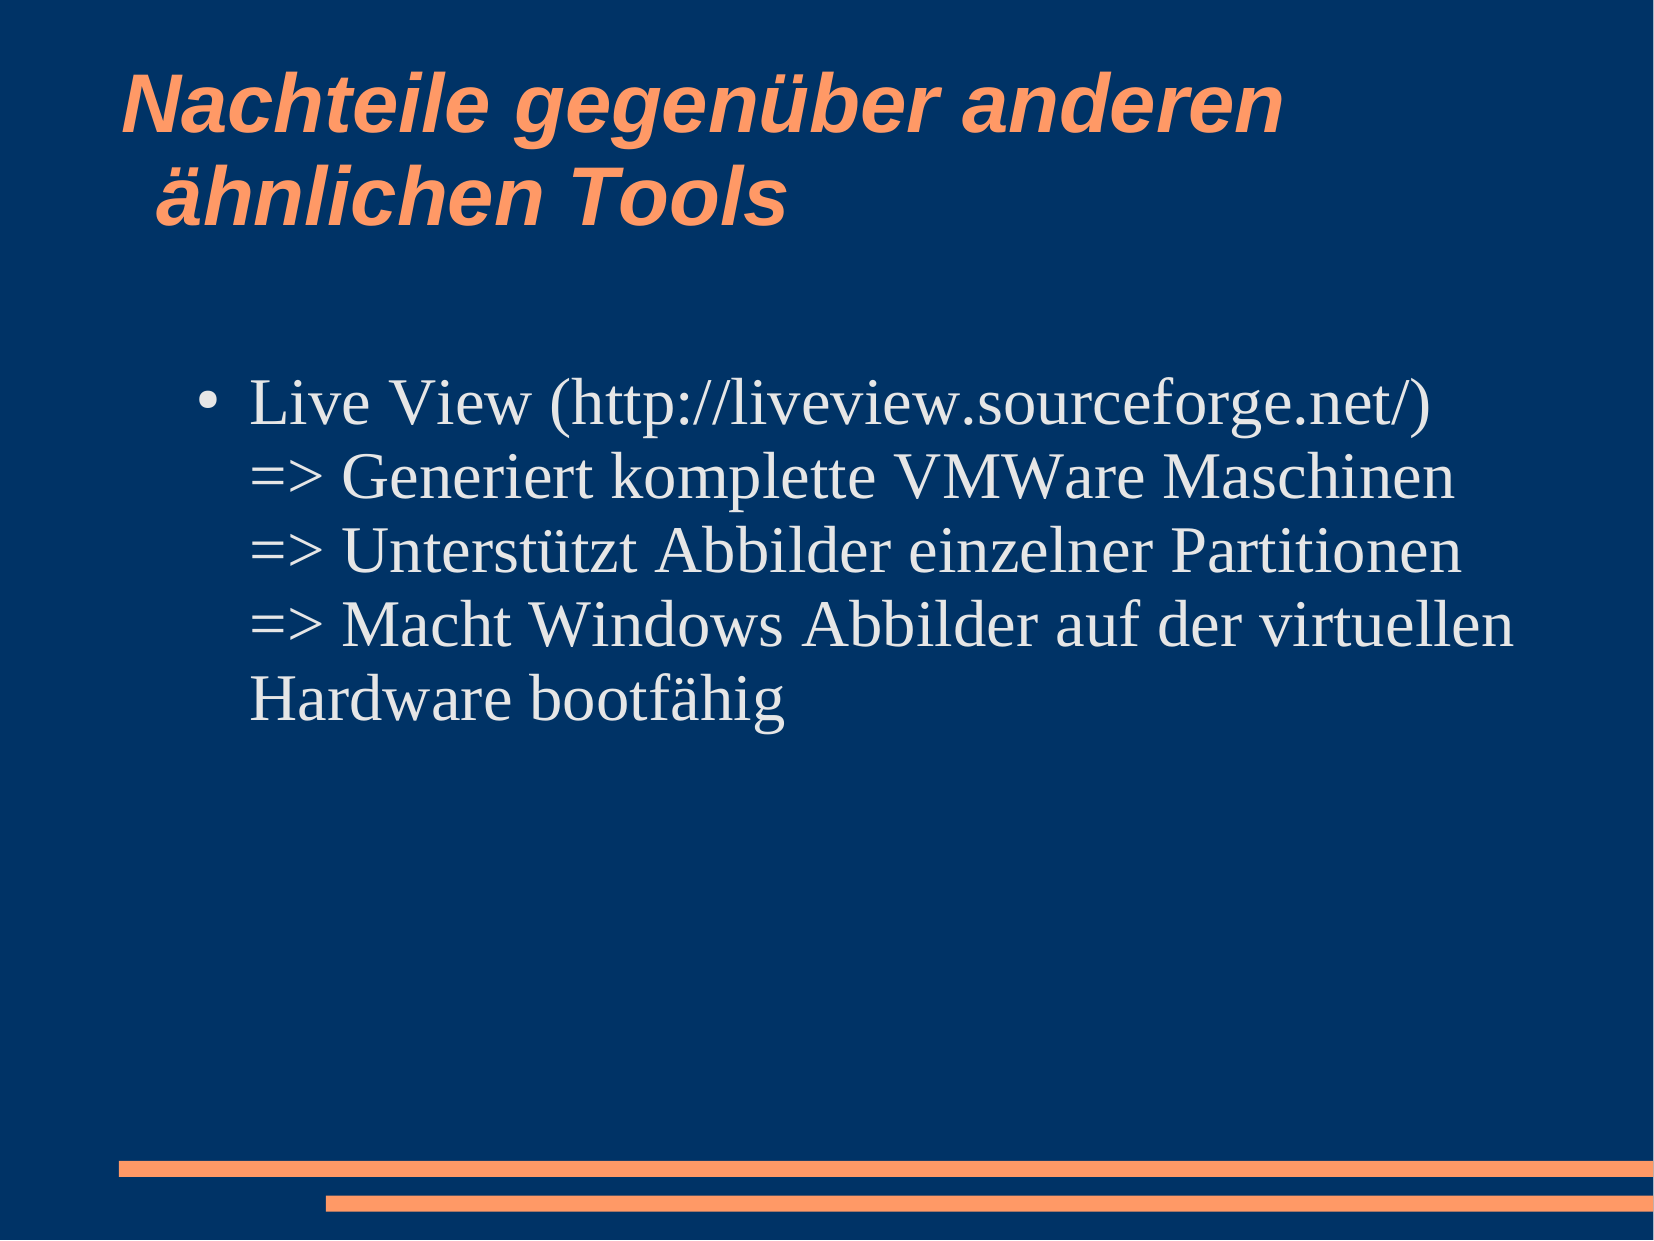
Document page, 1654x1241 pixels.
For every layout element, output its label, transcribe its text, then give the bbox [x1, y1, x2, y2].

list Live View (http://liveview.sourceforge.net/) => Generiert komplette VMWare Maschinen => Unterstützt Abbilder einzelner Partitionen => Macht Windows Abbilder auf der virtuellen Hardware bootfähig [178, 364, 1570, 1147]
title Nachteile gegenüber anderen ähnlichen Tools [121, 46, 1534, 254]
